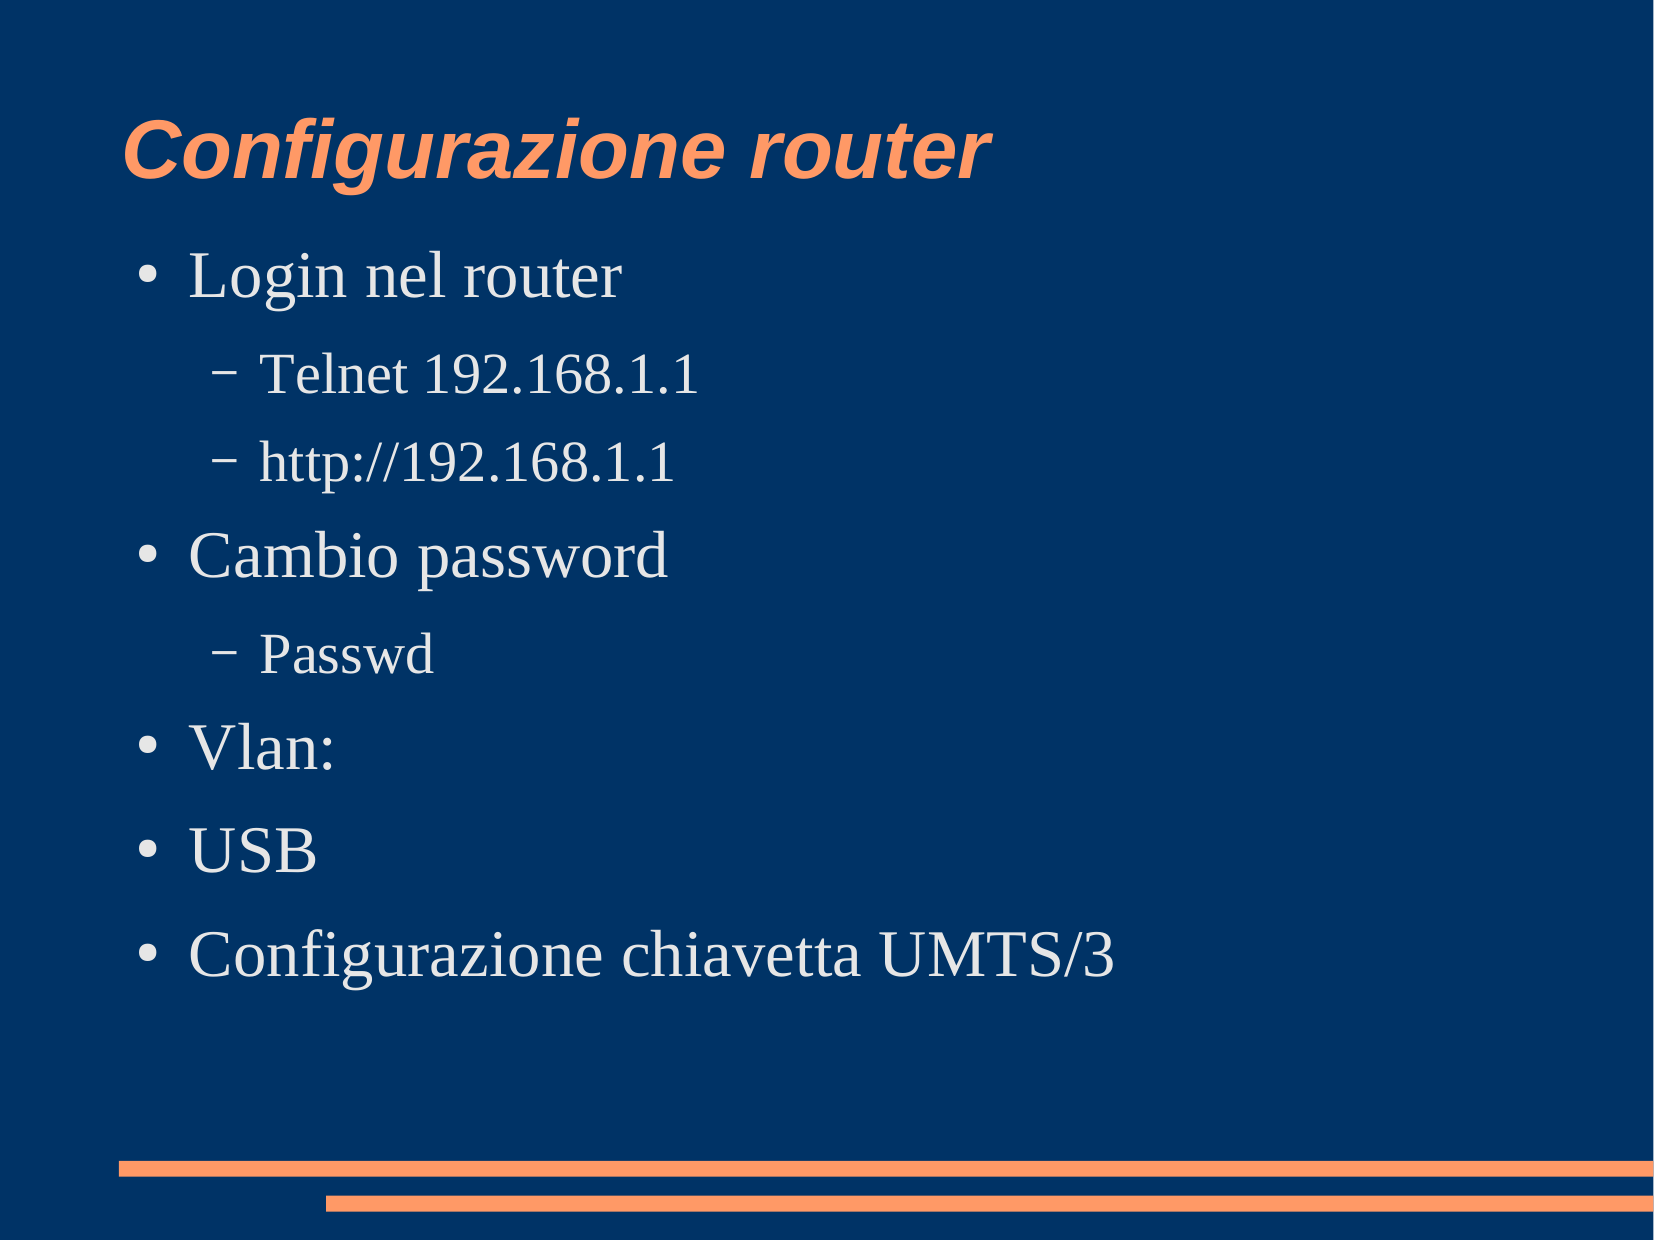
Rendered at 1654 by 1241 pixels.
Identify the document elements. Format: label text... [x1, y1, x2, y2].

list Login nel router Telnet 192.168.1.1 http://192.168.1.1 Cambio password Passwd Vlan: USB Configurazione chiavetta UMTS/3 [118, 238, 1558, 1049]
title Configurazione router [121, 46, 1534, 238]
